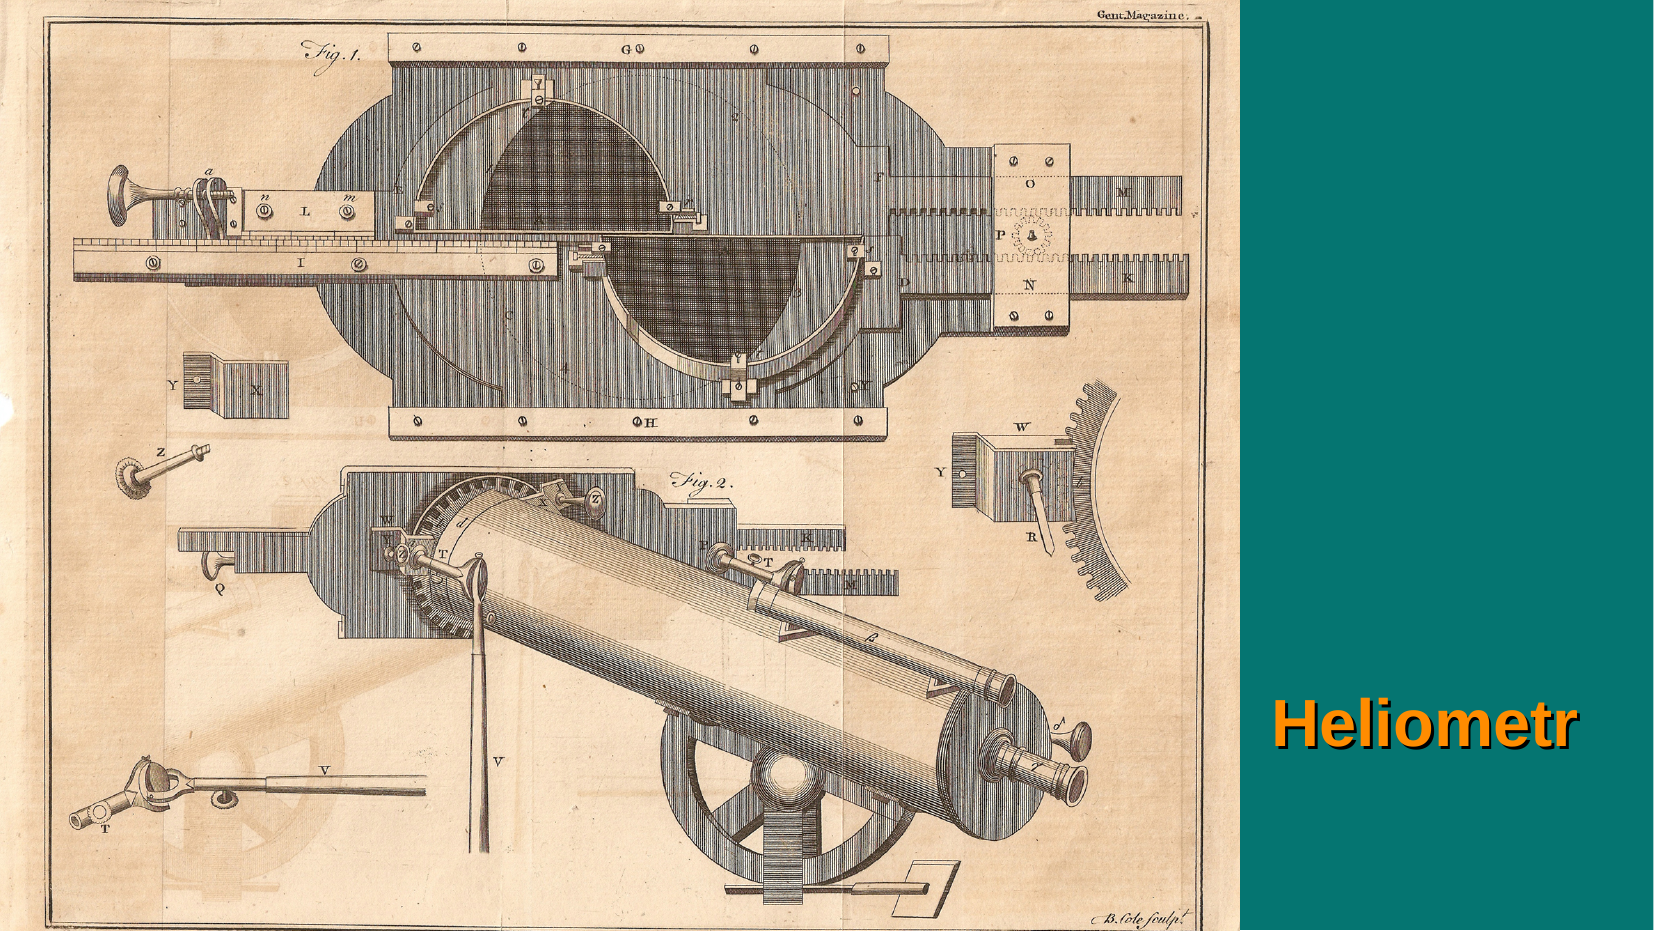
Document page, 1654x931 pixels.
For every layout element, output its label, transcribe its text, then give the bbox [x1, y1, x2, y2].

picture [0, 0, 1240, 931]
text_box Heliometr [1256, 678, 1611, 768]
